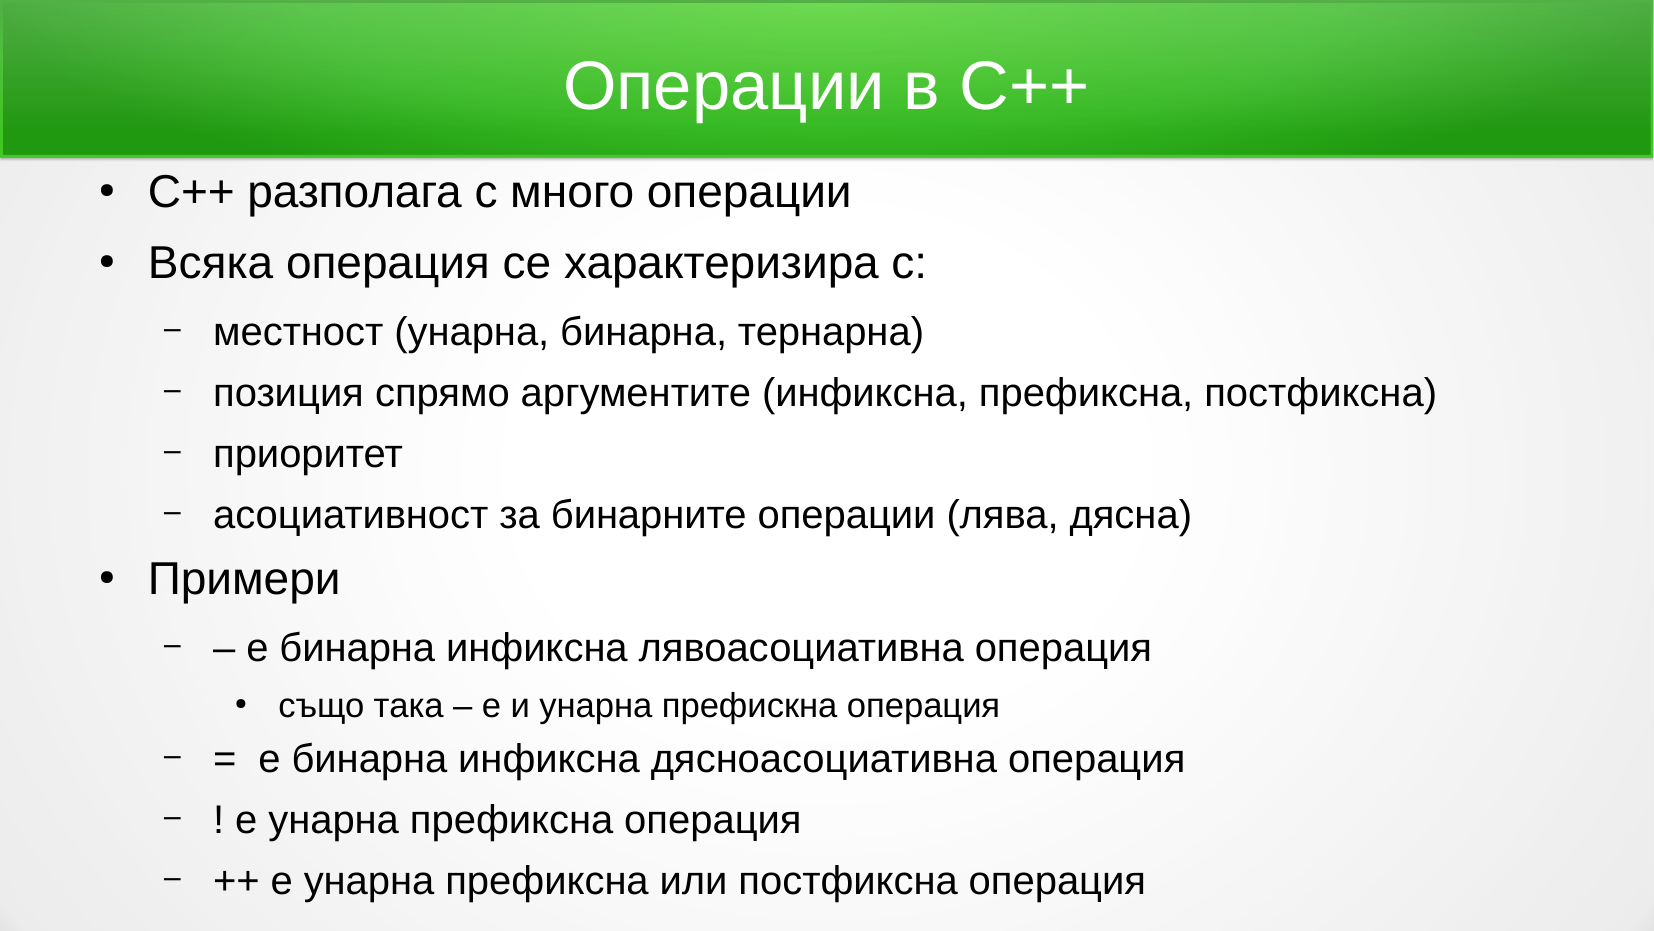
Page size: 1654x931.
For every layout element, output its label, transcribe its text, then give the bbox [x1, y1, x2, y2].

title Операции в C++ [82, 37, 1571, 135]
list C++ разполага с много операции Всяка операция се характеризира с: местност (унарна, бинарна, тернарна) позиция спрямо аргументите (инфиксна, префиксна, постфиксна) приоритет асоциативност за бинарните операции (лява, дясна) Примери – е бинарна инфиксна лявоасоциативна операция също така – е и унарна префискна операция = е бинарна инфиксна дясноасоциативна операция ! е унарна префиксна операция ++ е унарна префиксна или постфиксна операция [82, 165, 1560, 910]
